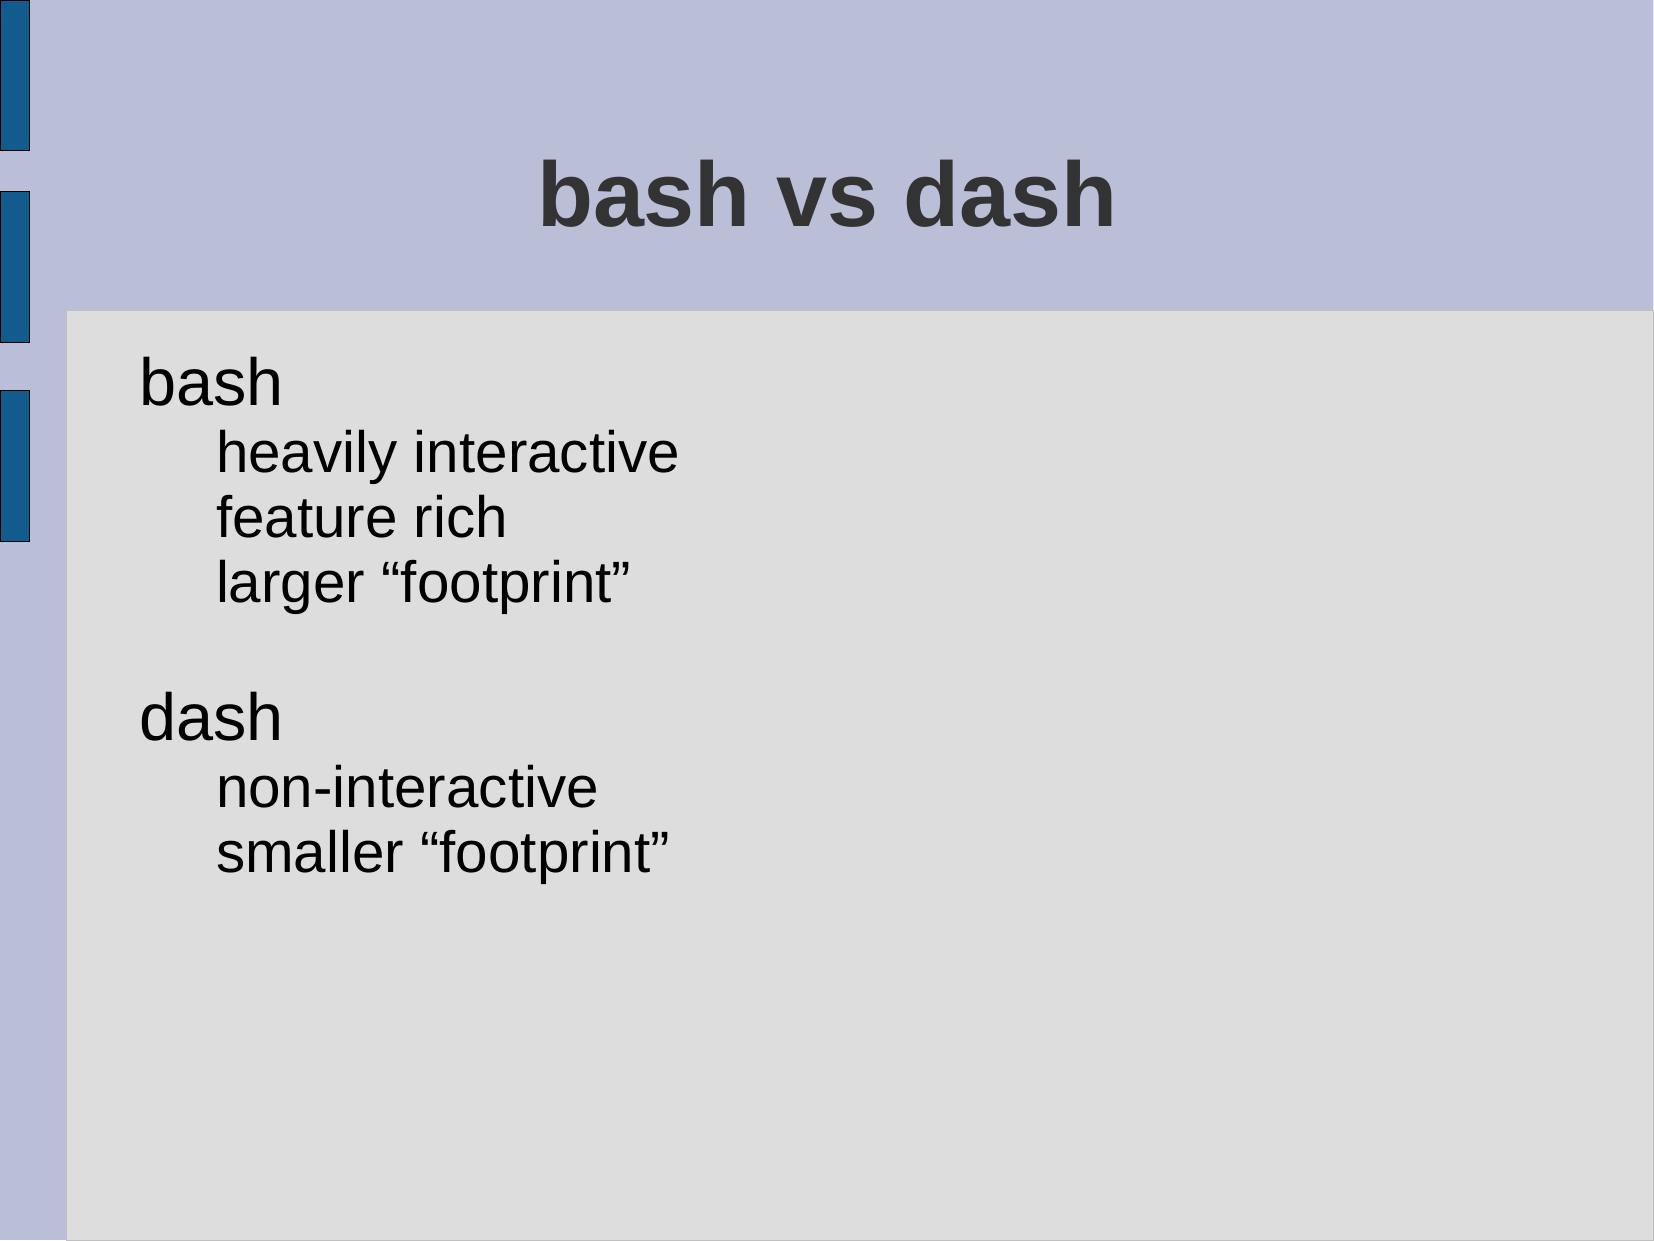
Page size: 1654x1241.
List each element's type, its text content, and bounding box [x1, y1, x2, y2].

list bash heavily interactive feature rich larger “footprint” dash non-interactive smaller “footprint” [121, 344, 1534, 1112]
title bash vs dash [121, 98, 1534, 291]
